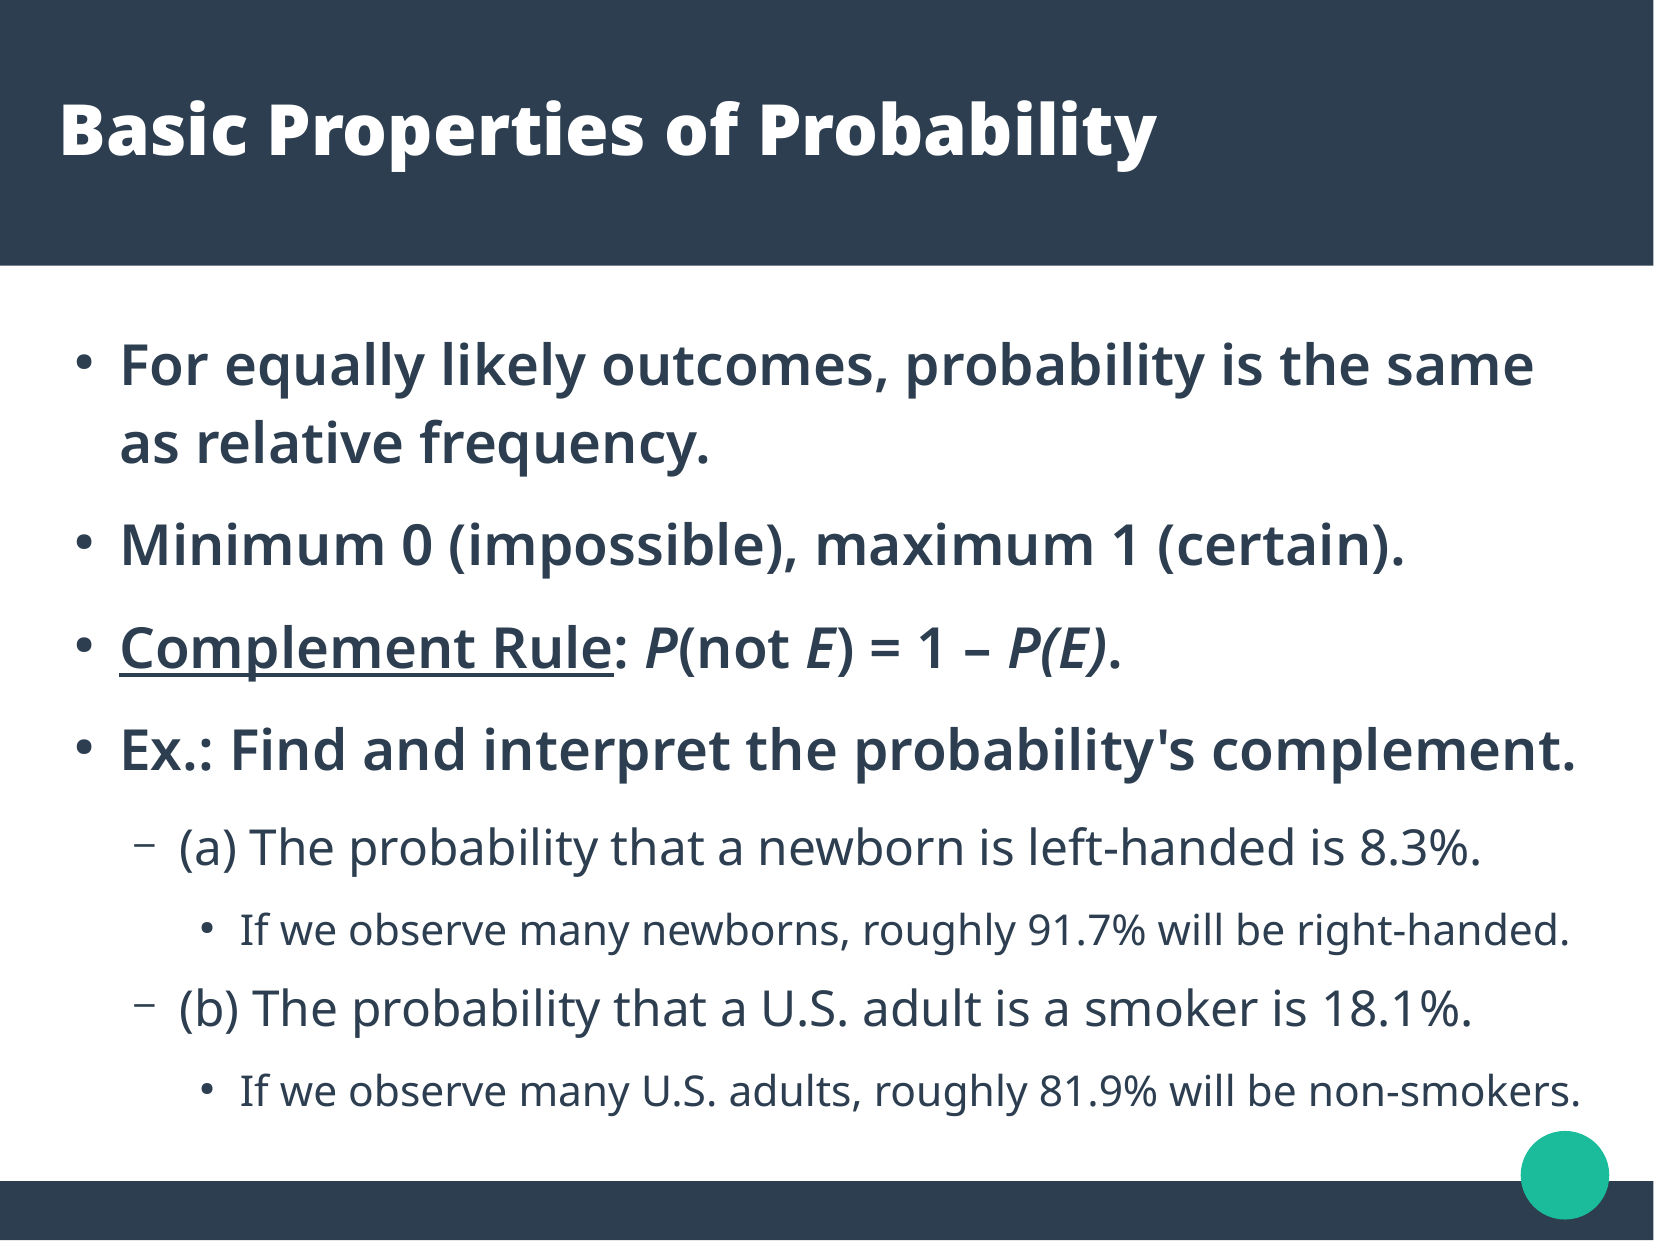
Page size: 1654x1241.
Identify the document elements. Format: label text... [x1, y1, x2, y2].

title Basic Properties of Probability [59, 49, 1595, 207]
list For equally likely outcomes, probability is the same as relative frequency. Minimum 0 (impossible), maximum 1 (certain). Complement Rule: P(not E) = 1 – P(E). Ex.: Find and interpret the probability's complement. (a) The probability that a newborn is left-handed is 8.3%. If we observe many newborns, roughly 91.7% will be right-handed. (b) The probability that a U.S. adult is a smoker is 18.1%. If we observe many U.S. adults, roughly 81.9% will be non-smokers. [59, 324, 1595, 1152]
